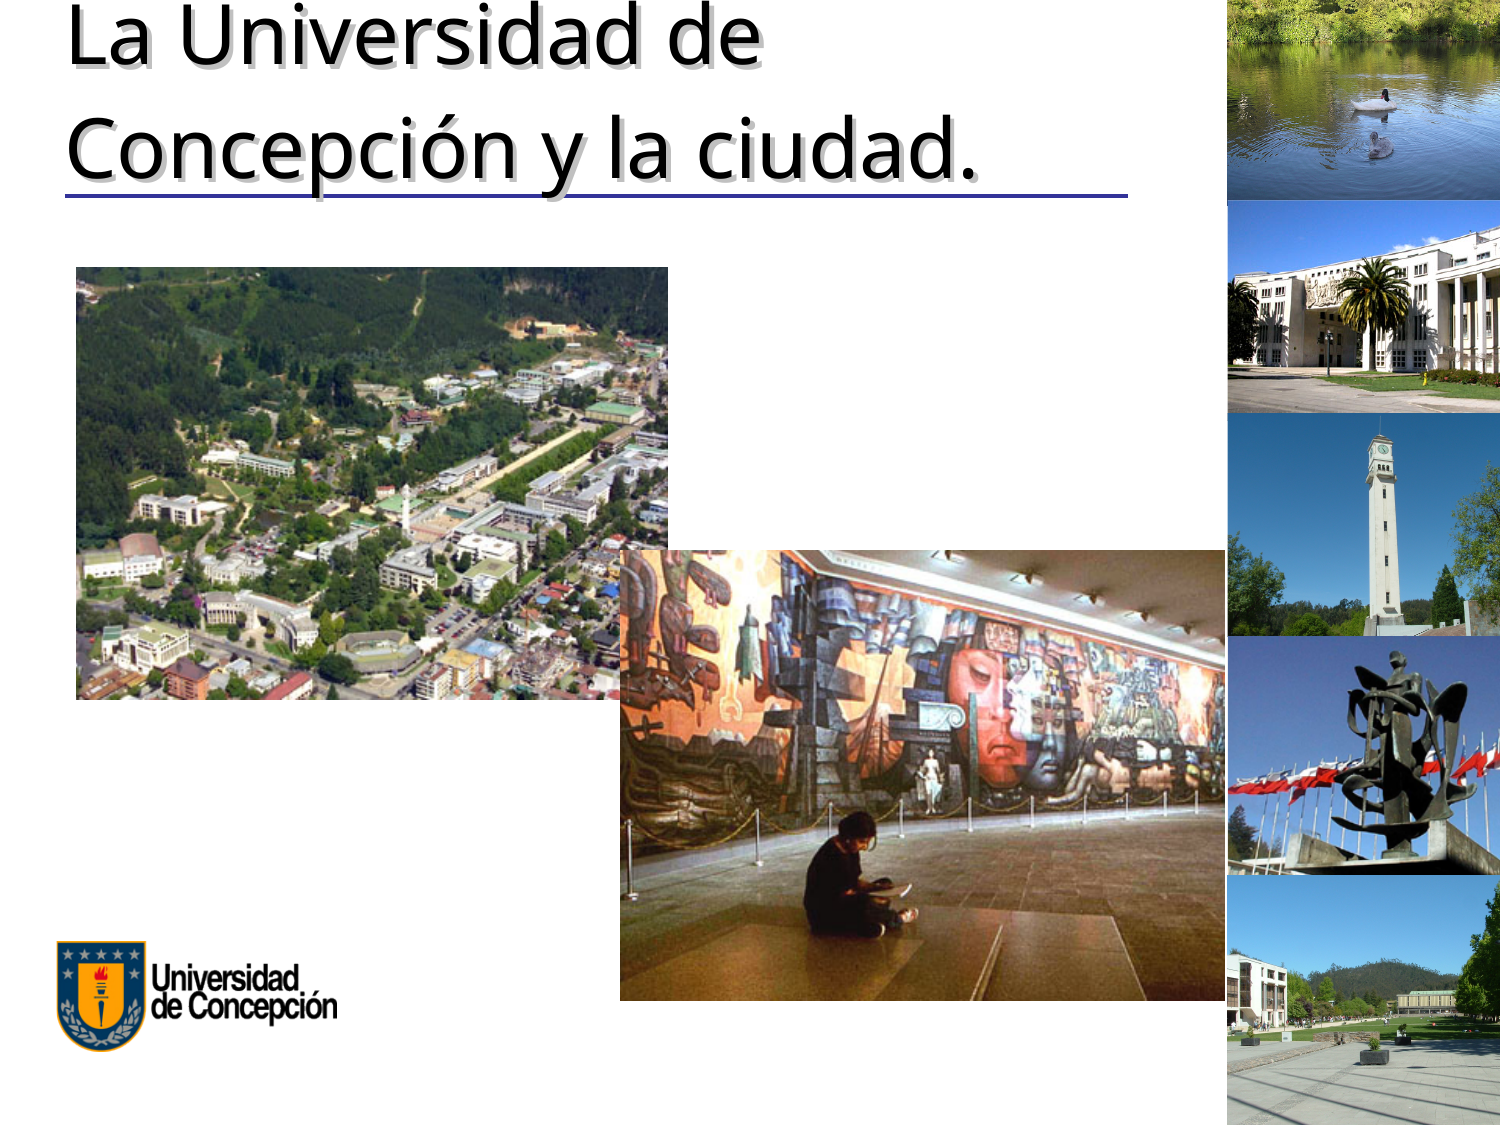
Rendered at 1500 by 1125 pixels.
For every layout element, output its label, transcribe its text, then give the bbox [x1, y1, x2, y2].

picture [56, 941, 337, 1052]
picture [76, 267, 1225, 1001]
picture [1227, 0, 1500, 1125]
title La Universidad de Concepción y la ciudad. [49, 0, 1223, 198]
